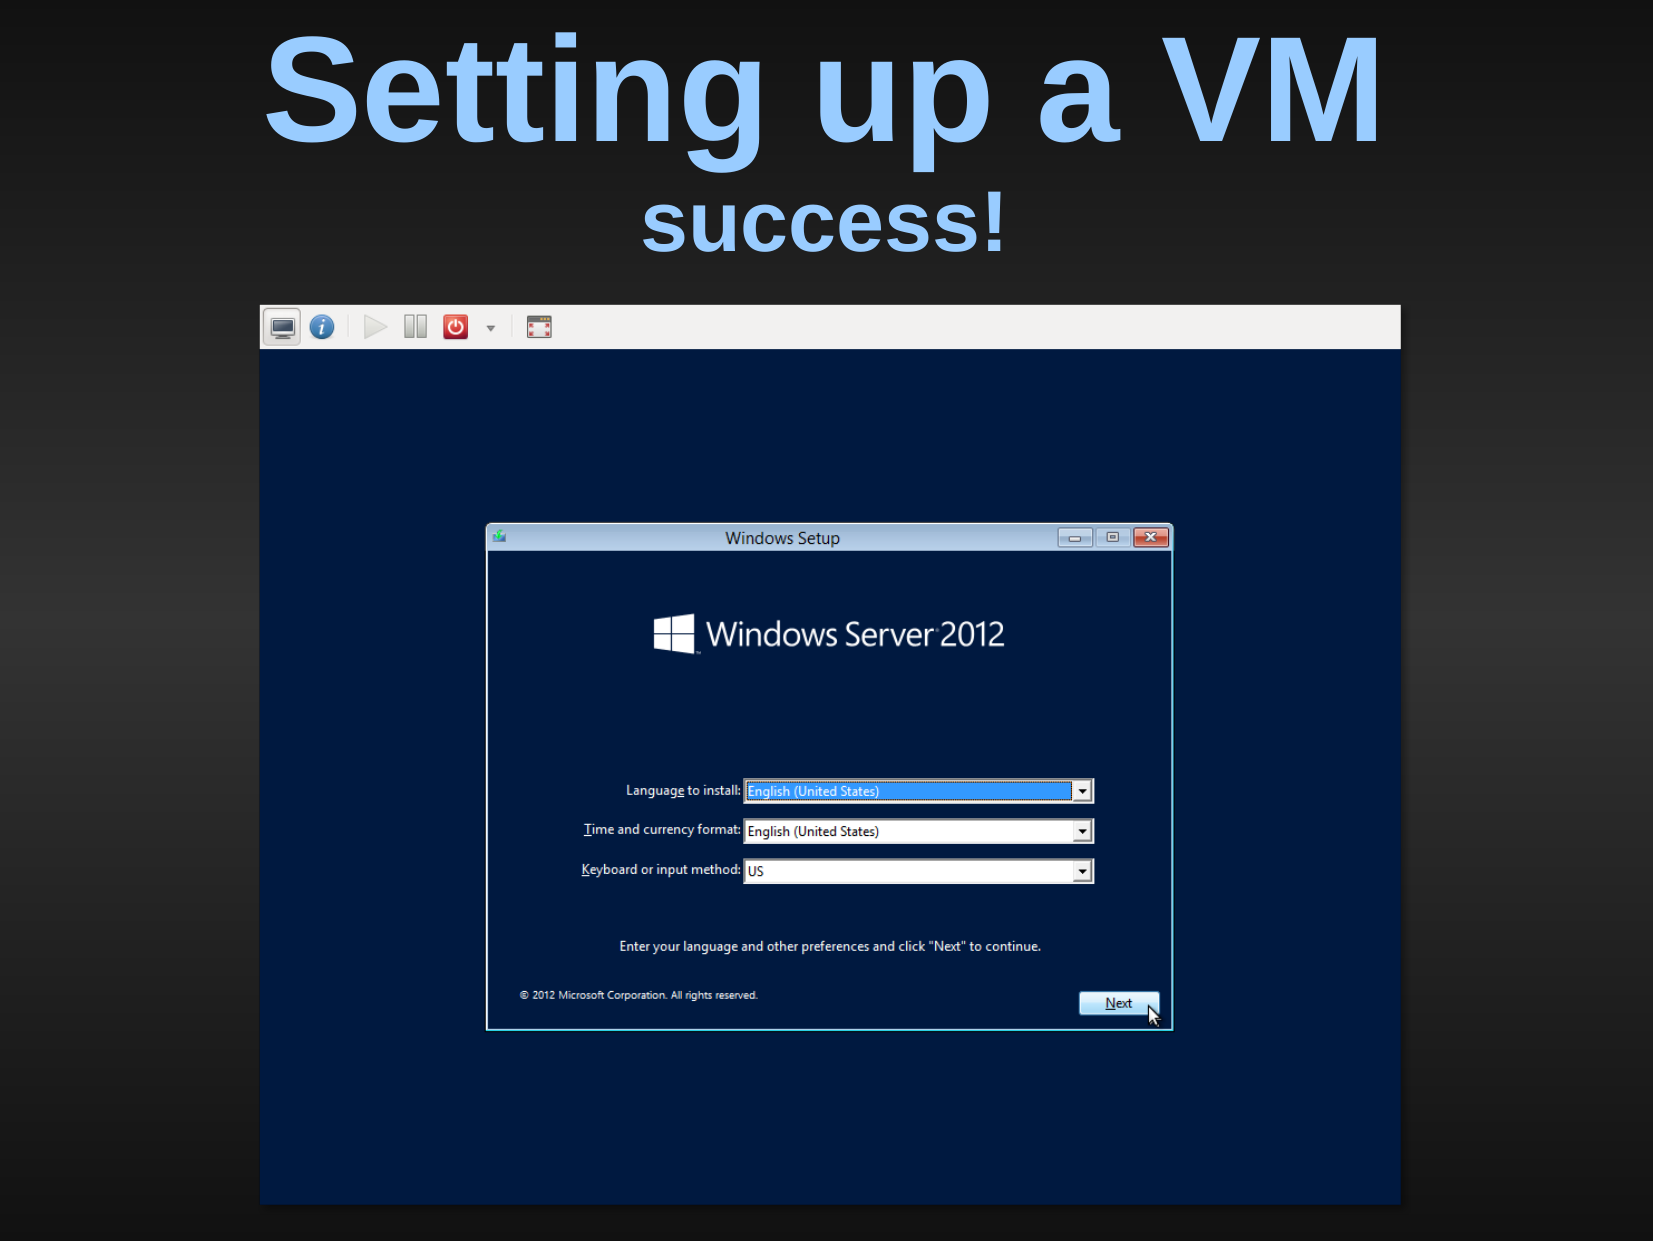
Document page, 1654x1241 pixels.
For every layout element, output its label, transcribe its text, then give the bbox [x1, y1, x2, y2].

title Setting up a VM success! [0, 5, 1651, 271]
picture [254, 299, 1411, 1216]
title [15, 275, 1636, 1201]
